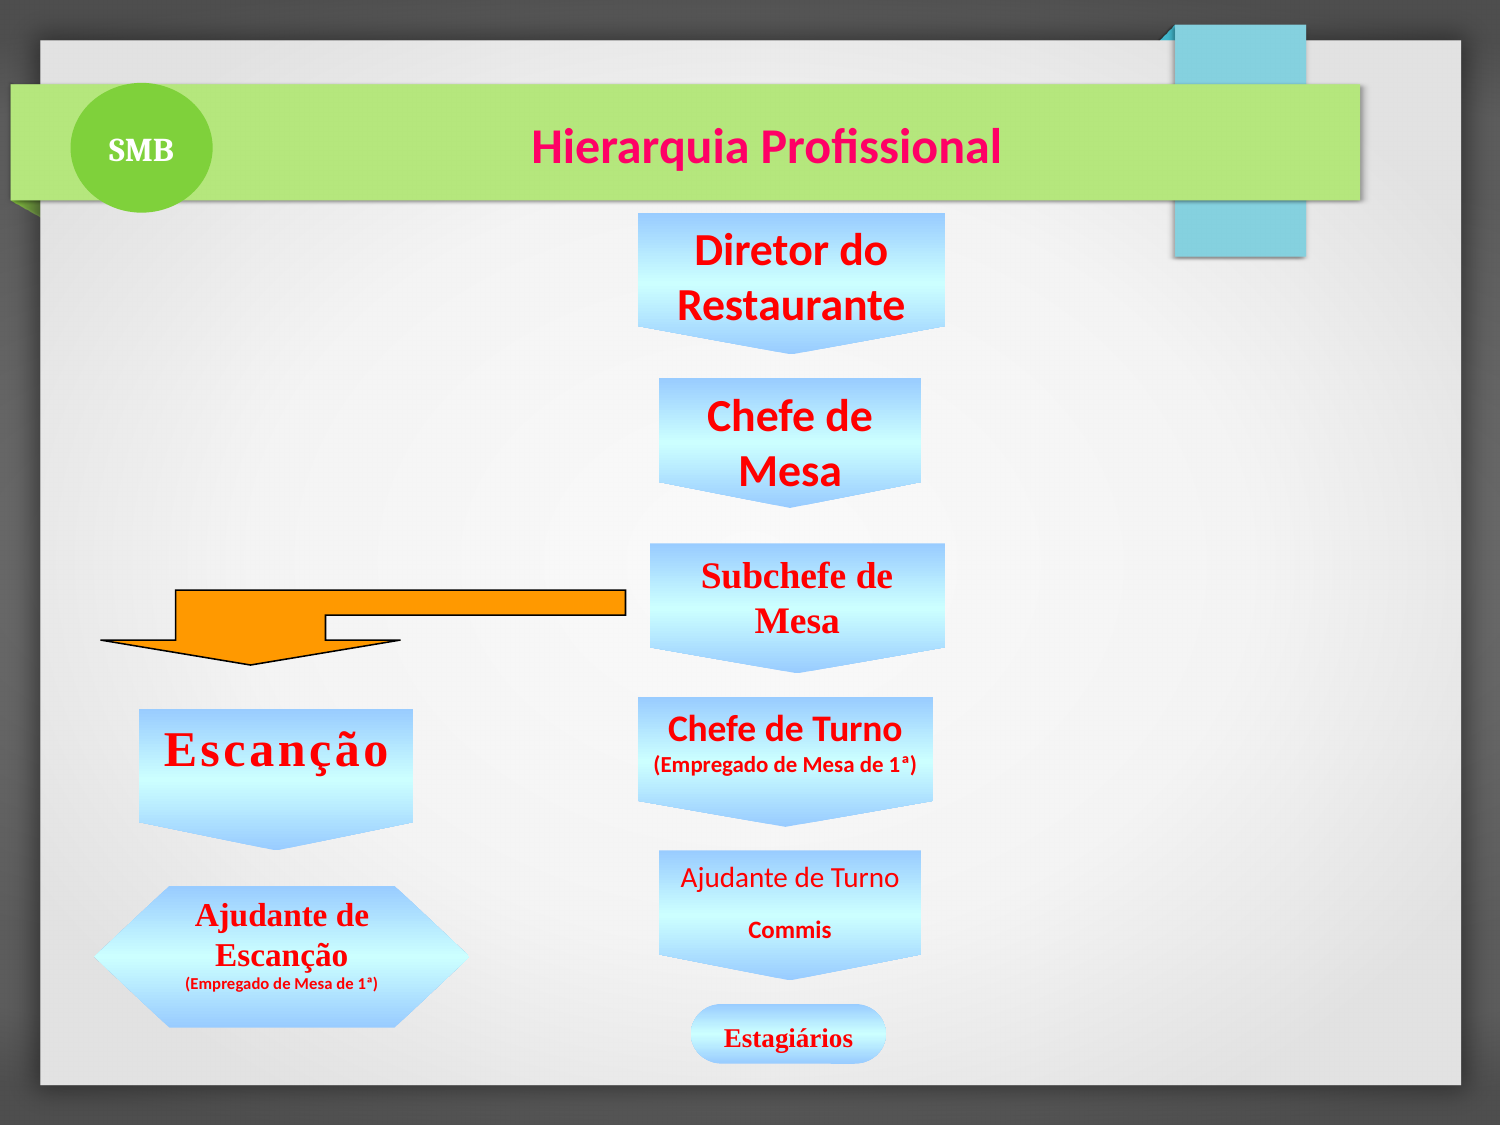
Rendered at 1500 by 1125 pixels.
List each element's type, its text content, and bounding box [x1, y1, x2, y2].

picture [0, 0, 1500, 1125]
text_box Estagiários [691, 1003, 886, 1064]
text_box Chefe de Mesa [658, 377, 922, 508]
text_box [100, 590, 626, 666]
text_box Chefe de Turno (Empregado de Mesa de 1ª) [637, 696, 934, 827]
text_box Diretor do Restaurante [637, 212, 945, 355]
text_box Ajudante de Escanção (Empregado de Mesa de 1ª) [94, 885, 470, 1028]
text_box Hierarquia Profissional [259, 106, 1276, 182]
text_box Escanção [139, 708, 414, 851]
text_box Ajudante de Turno Commis [658, 850, 922, 981]
text_box SMB [70, 82, 213, 213]
text_box Subchefe de Mesa [649, 543, 945, 674]
